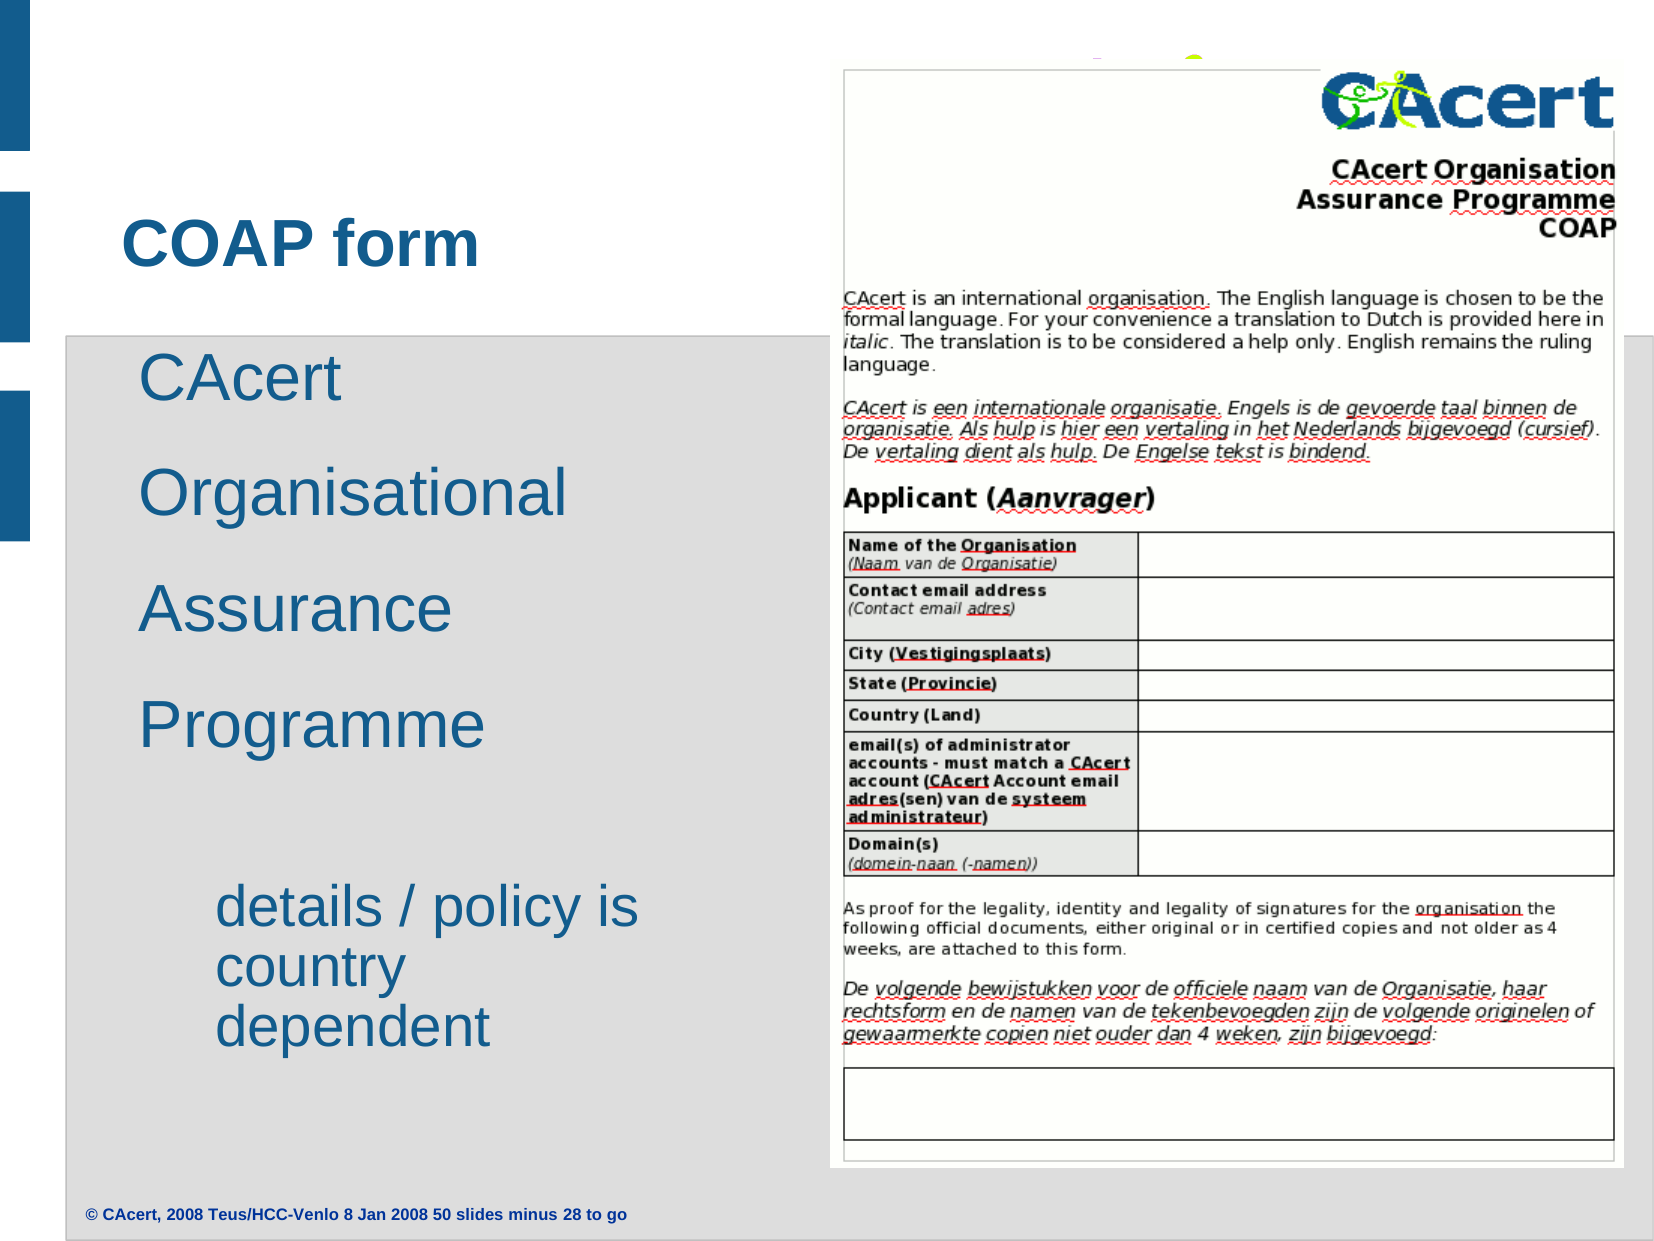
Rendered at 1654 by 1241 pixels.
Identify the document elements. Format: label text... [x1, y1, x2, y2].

title COAP form [121, 177, 830, 315]
list CAcert Organisational Assurance Programme details / policy is country dependent [121, 344, 1595, 1238]
picture [830, 53, 1625, 1168]
